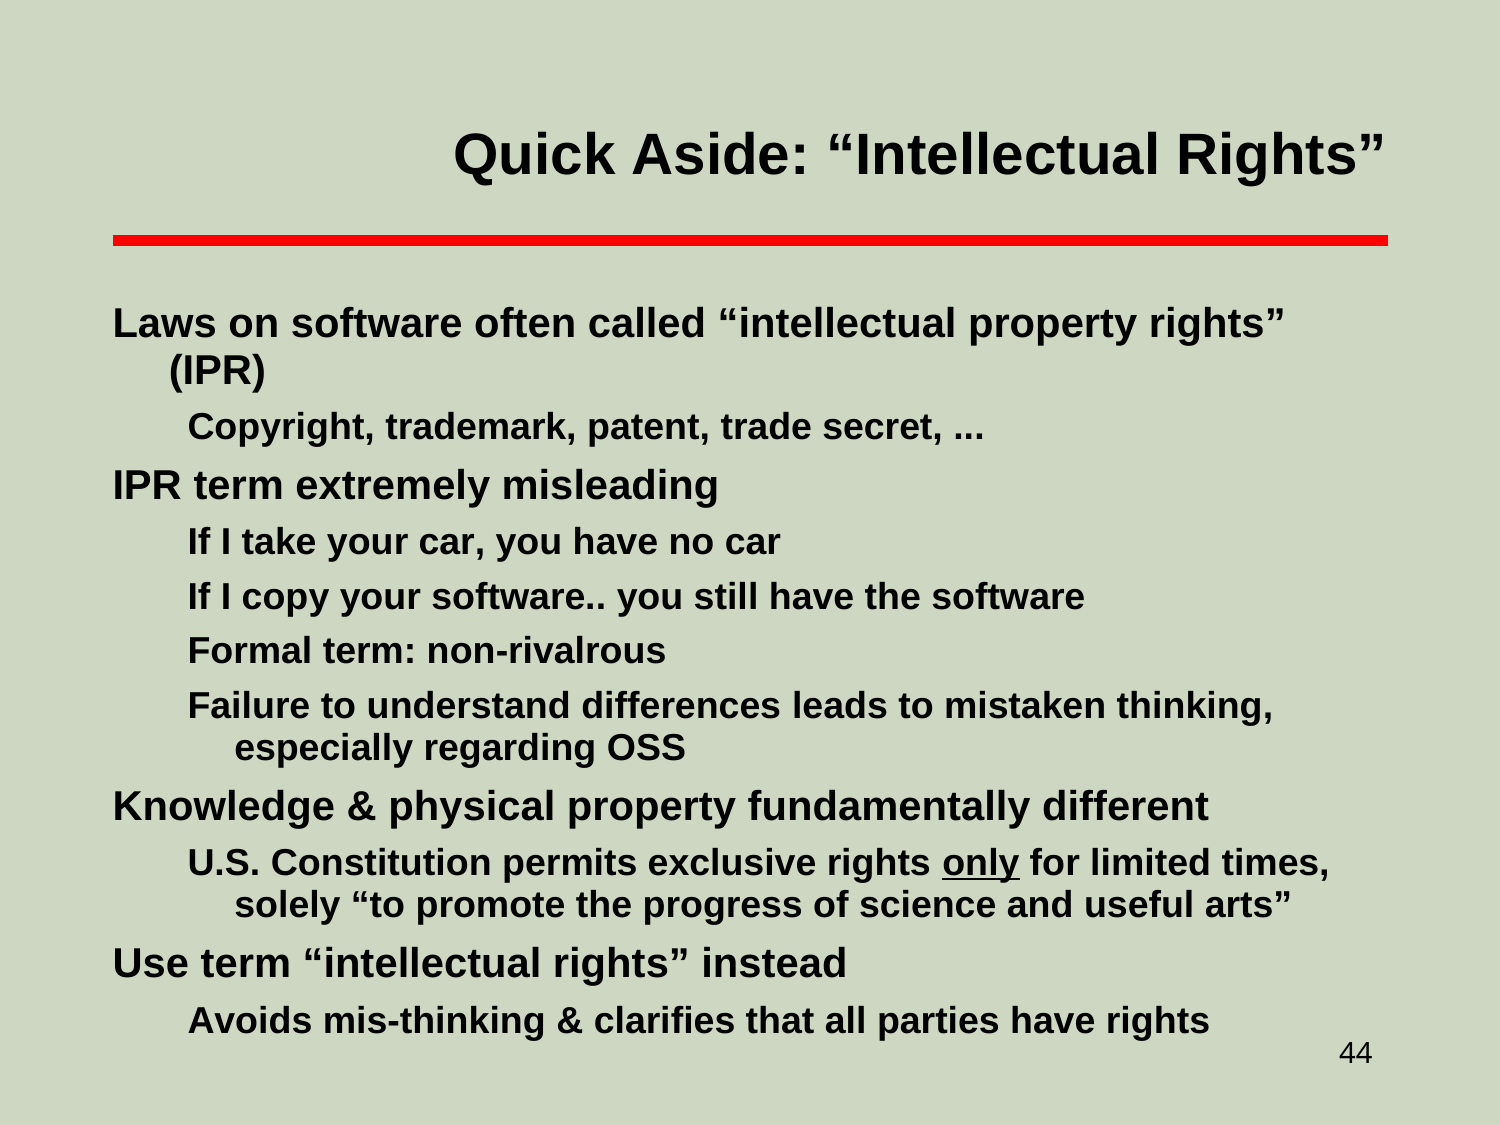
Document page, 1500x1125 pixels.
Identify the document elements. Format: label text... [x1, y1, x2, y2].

list Laws on software often called “intellectual property rights” (IPR) Copyright, trademark, patent, trade secret, ... IPR term extremely misleading If I take your car, you have no car If I copy your software.. you still have the software Formal term: non-rivalrous Failure to understand differences leads to mistaken thinking, especially regarding OSS Knowledge & physical property fundamentally different U.S. Constitution permits exclusive rights only for limited times, solely “to promote the progress of science and useful arts” Use term “intellectual rights” instead Avoids mis-thinking & clarifies that all parties have rights [112, 299, 1388, 1084]
title Quick Aside: “Intellectual Rights” [337, 93, 1388, 217]
